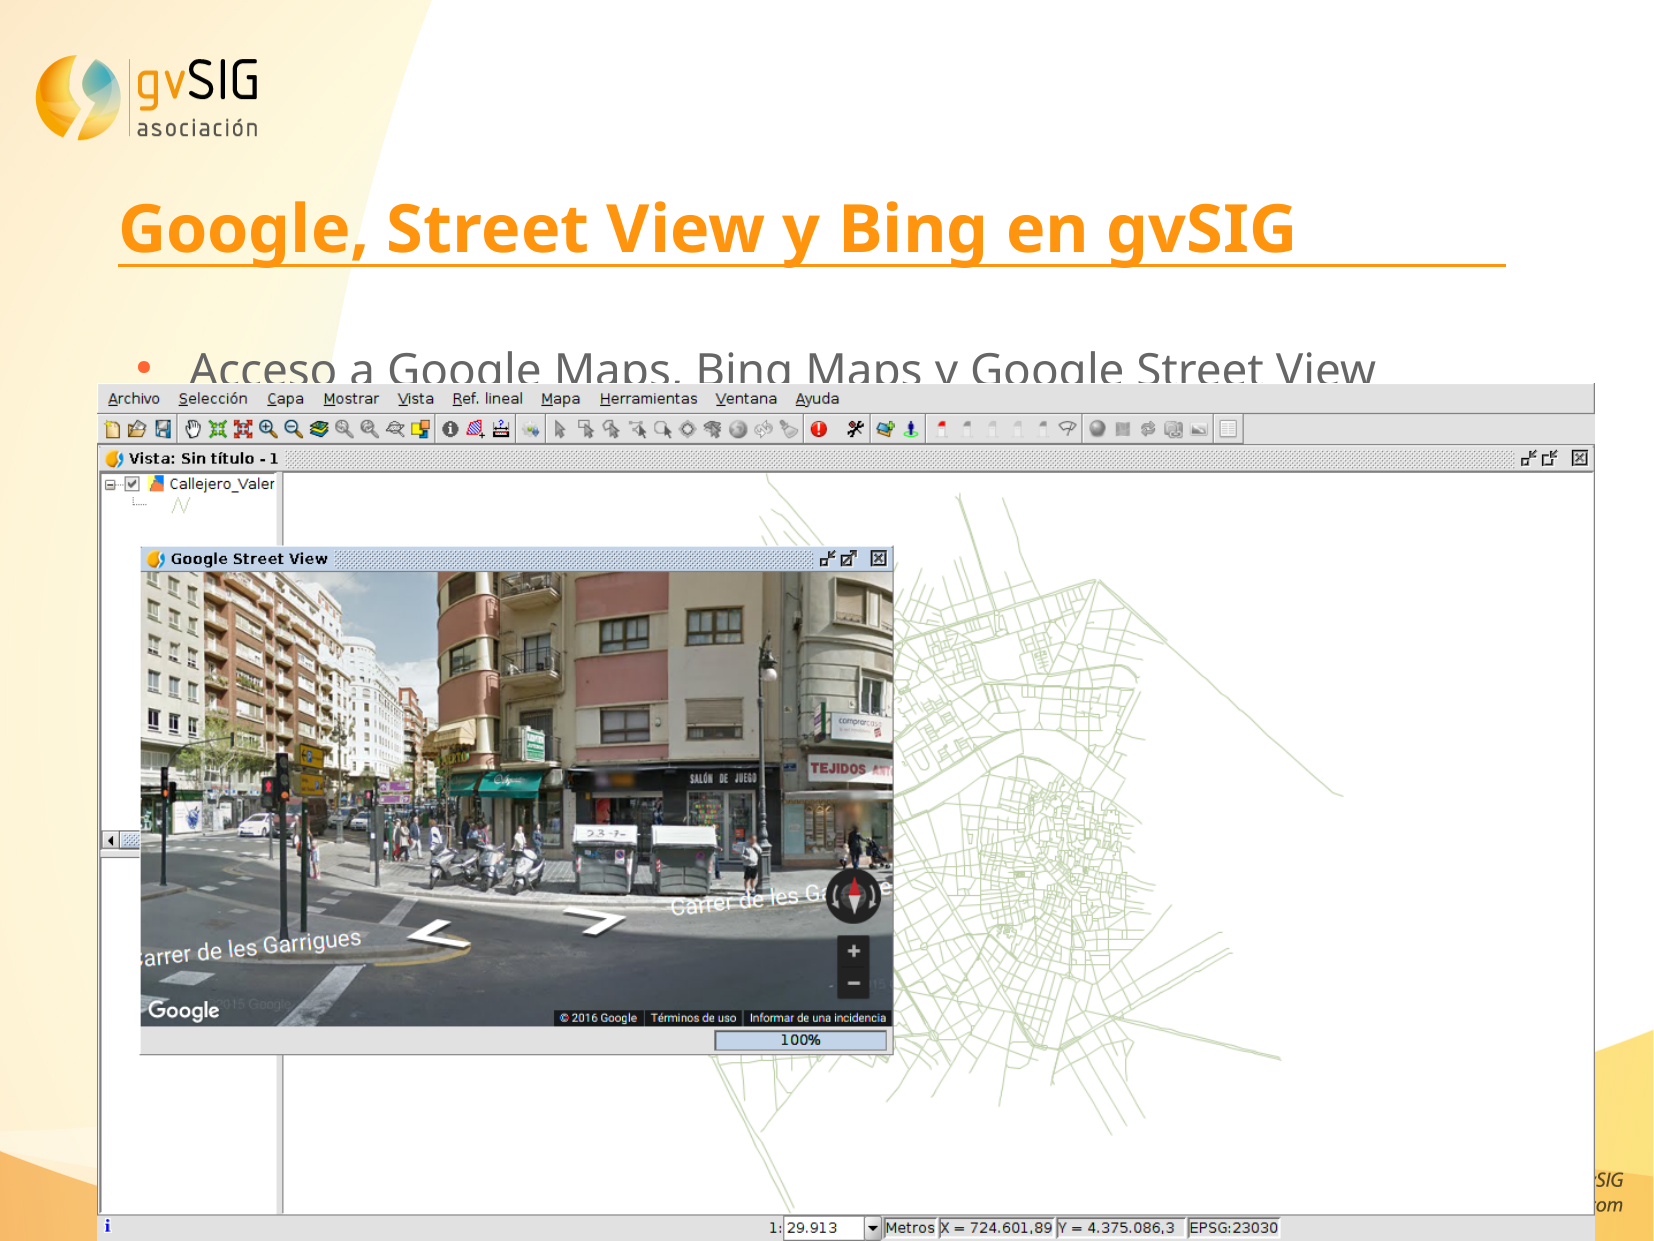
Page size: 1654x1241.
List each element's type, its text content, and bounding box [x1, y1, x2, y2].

title Google, Street View y Bing en gvSIG [118, 177, 1607, 276]
list Acceso a Google Maps, Bing Maps y Google Street View [118, 267, 1506, 383]
list Acceso a Google Maps, Bing Maps y Google Street View [118, 259, 1506, 264]
picture [0, 0, 1654, 1241]
